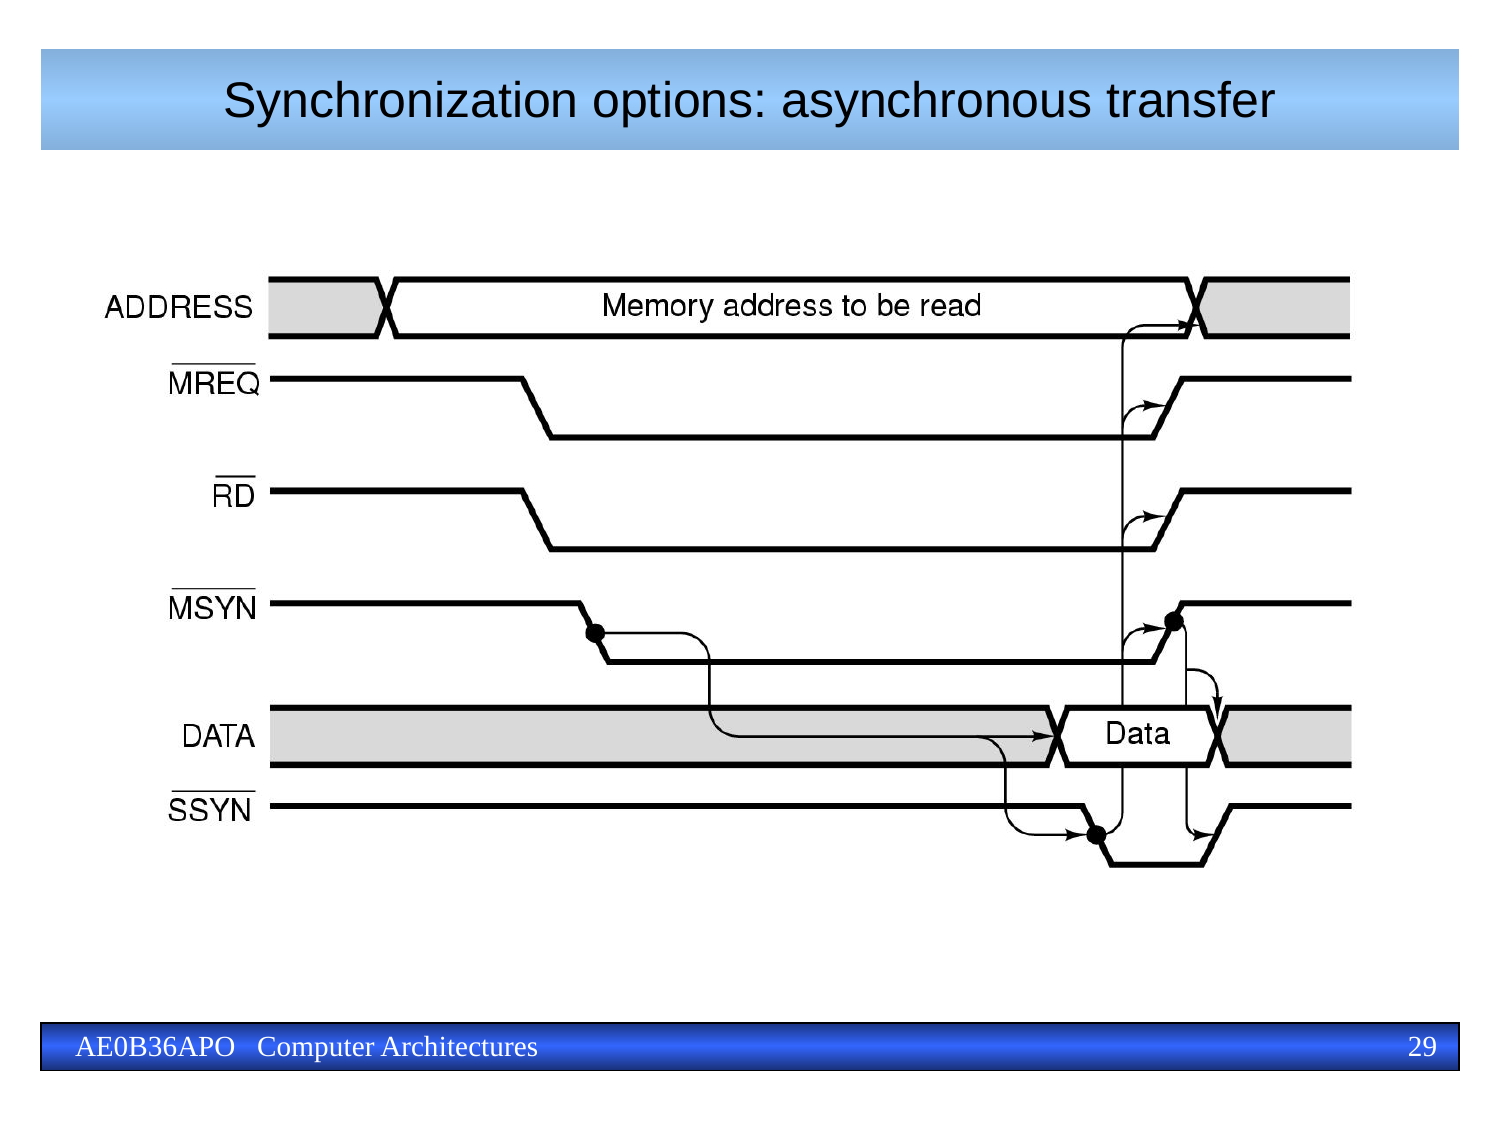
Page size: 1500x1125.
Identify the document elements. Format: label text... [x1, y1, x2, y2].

title Synchronization options: asynchronous transfer [41, 49, 1459, 150]
picture [100, 270, 1357, 870]
